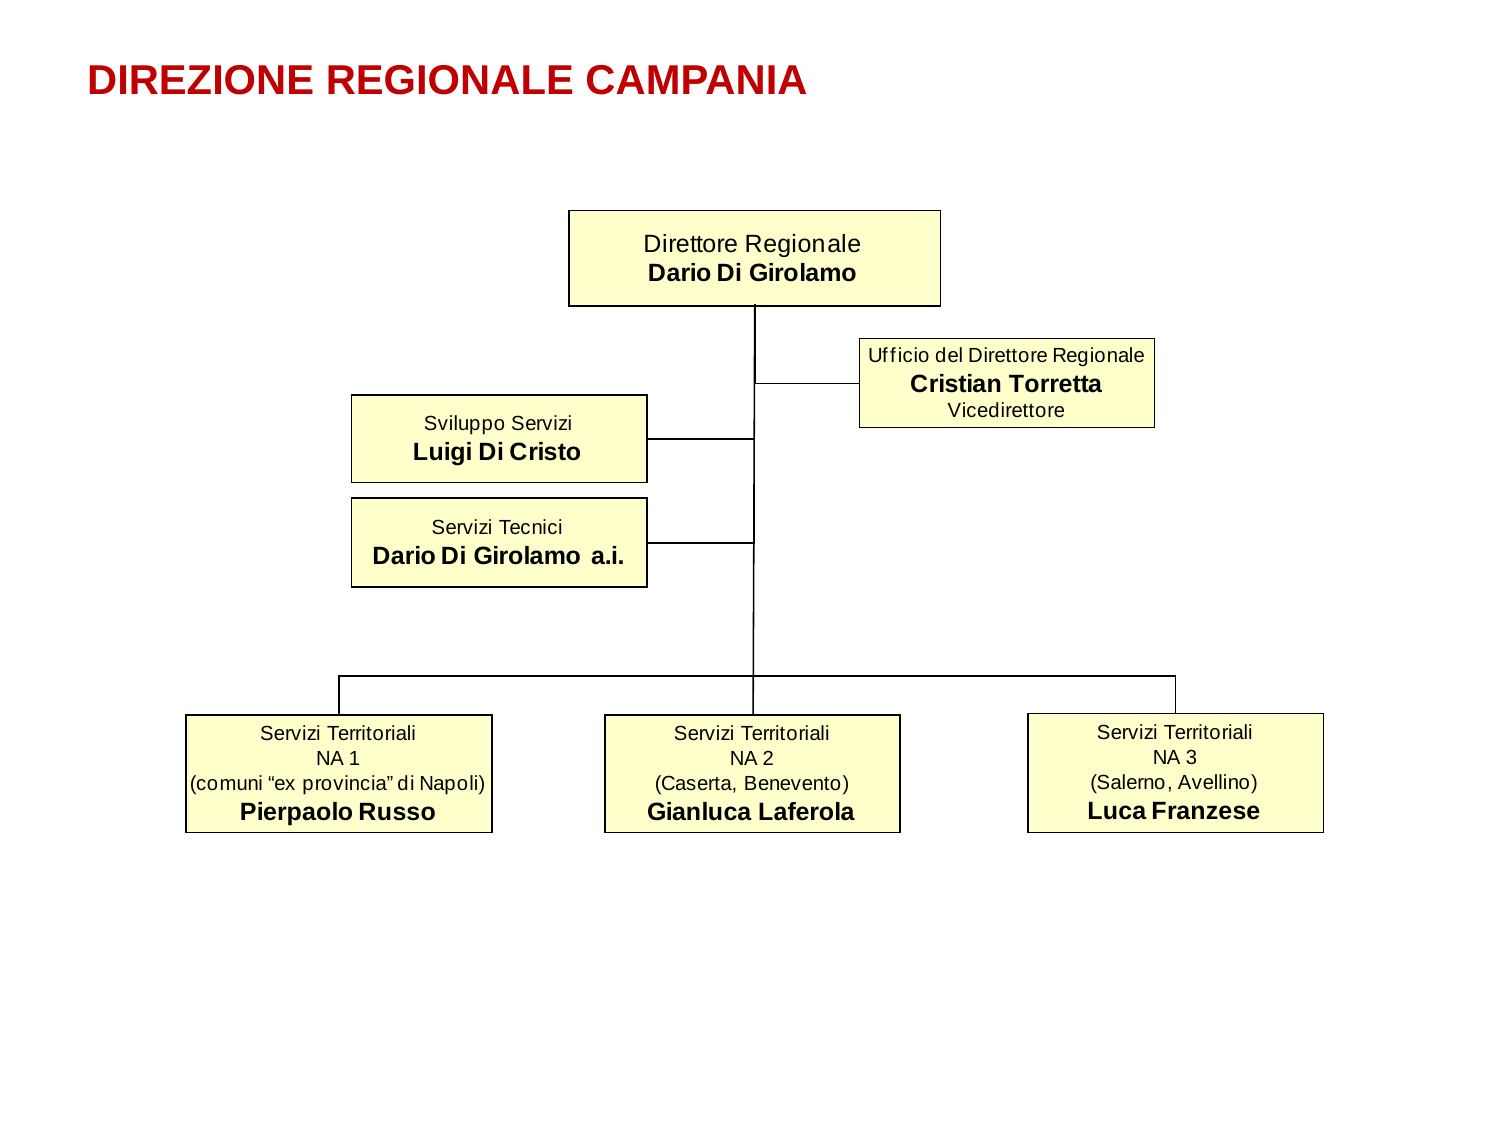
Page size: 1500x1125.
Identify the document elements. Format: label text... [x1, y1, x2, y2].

picture [175, 208, 1325, 834]
title DIREZIONE REGIONALE CAMPANIA [72, 45, 1462, 128]
